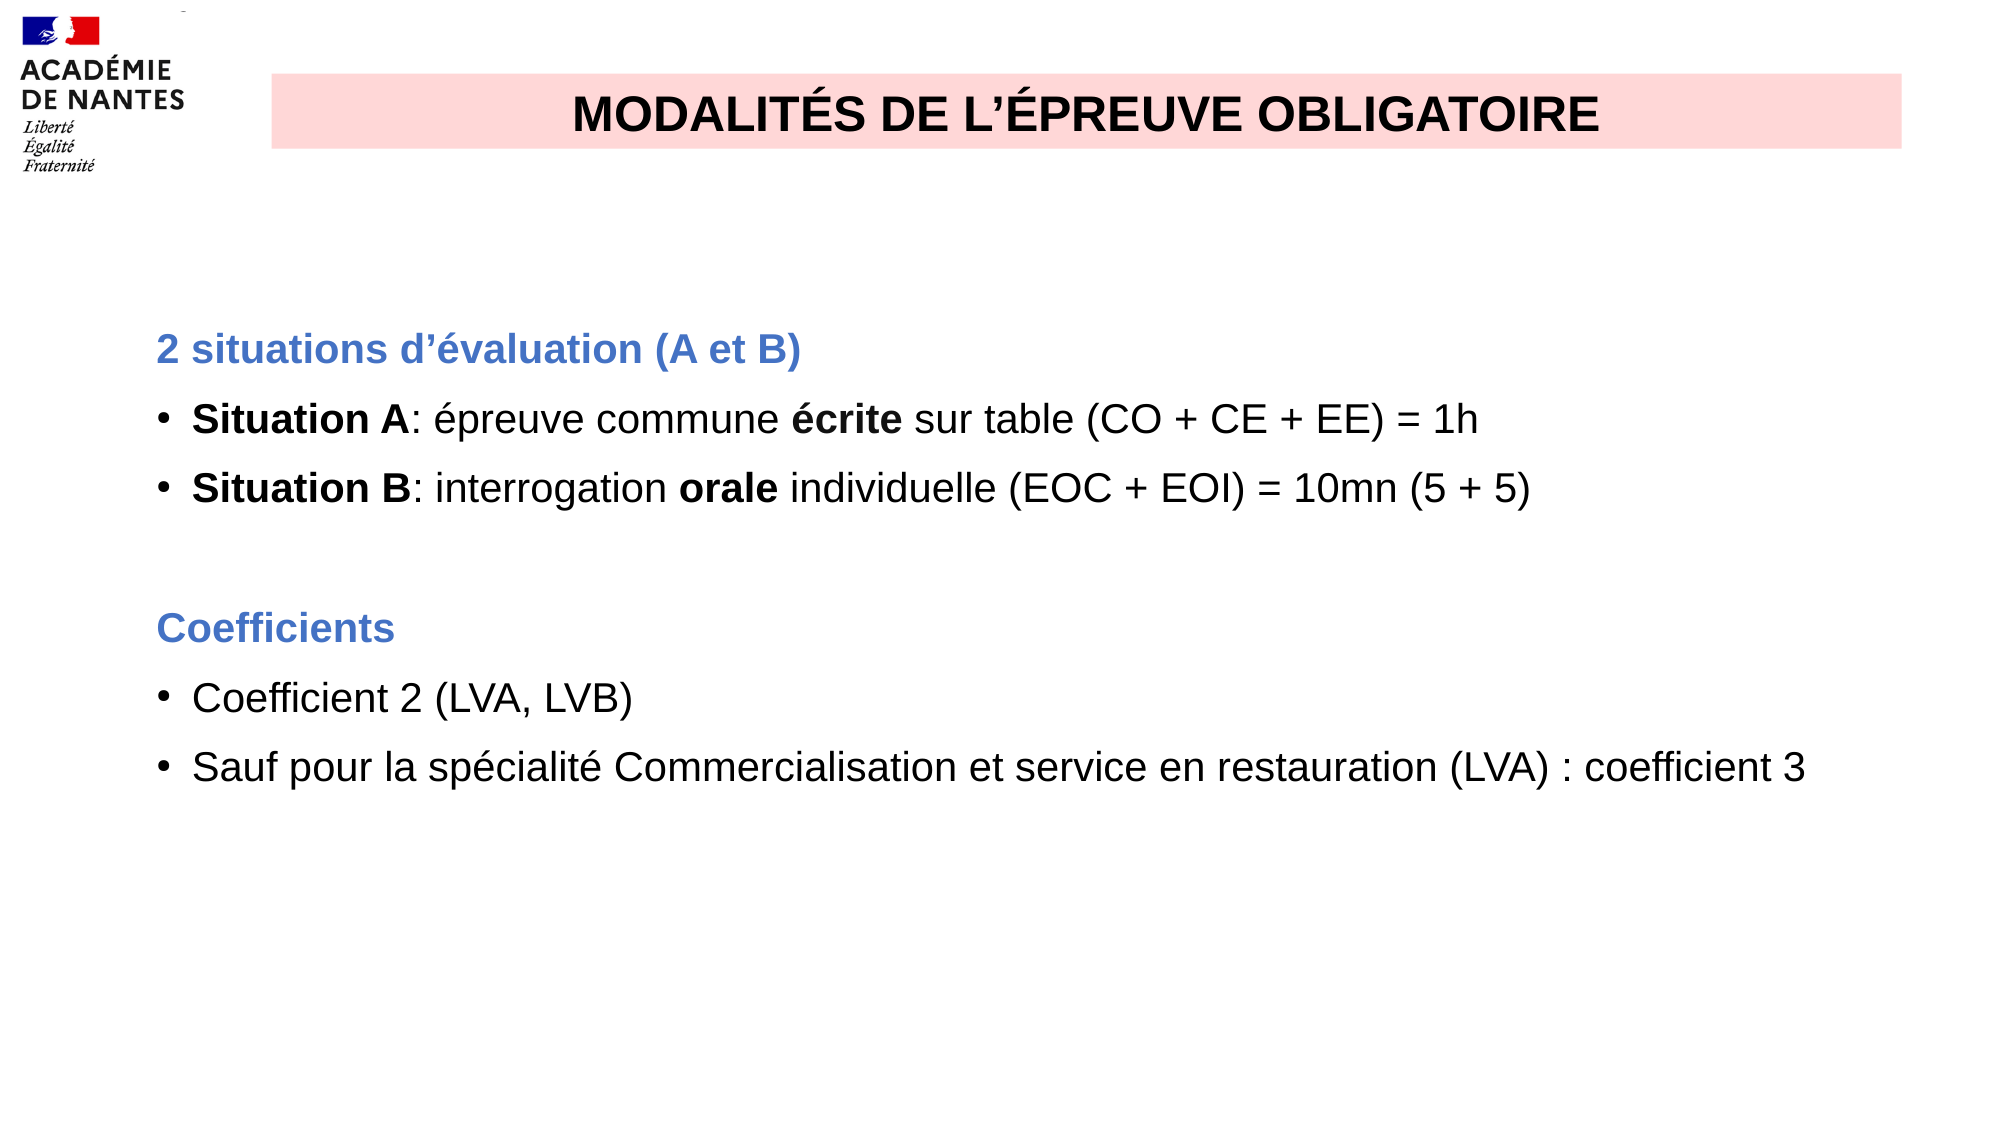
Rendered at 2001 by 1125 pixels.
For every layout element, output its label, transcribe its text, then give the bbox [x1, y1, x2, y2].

text_box 2 situations d’évaluation (A et B) Situation A: épreuve commune écrite sur table (CO + CE + EE) = 1h Situation B: interrogation orale individuelle (EOC + EOI) = 10mn (5 + 5) Coefficients Coefficient 2 (LVA, LVB) Sauf pour la spécialité Commercialisation et service en restauration (LVA) : coefficient 3 [141, 295, 1831, 863]
text_box MODALITÉS DE L’ÉPREUVE OBLIGATOIRE [271, 73, 1902, 149]
picture [11, 11, 186, 178]
